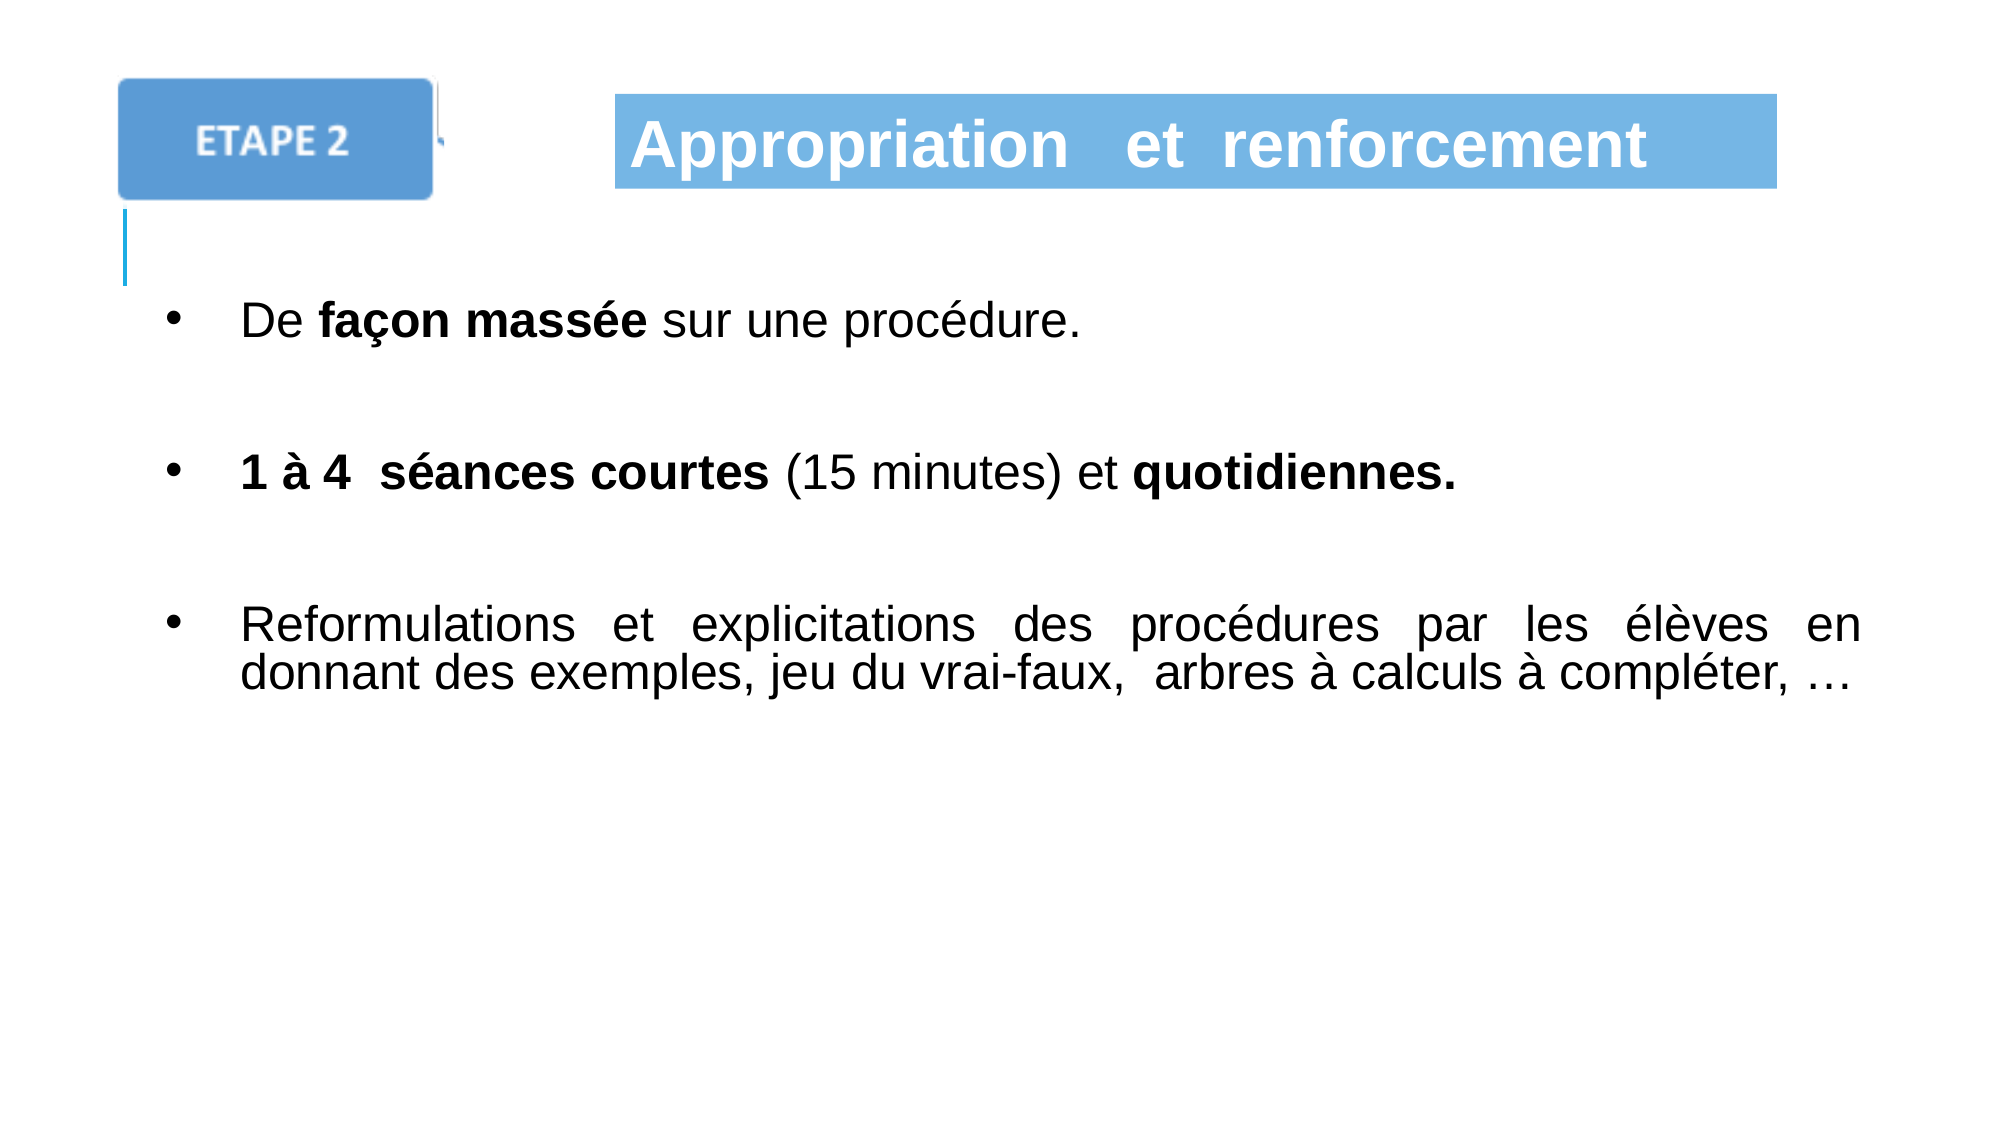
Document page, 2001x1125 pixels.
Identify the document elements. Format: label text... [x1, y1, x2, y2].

text_box Appropriation et renforcement [615, 93, 1777, 189]
picture [117, 75, 445, 209]
text_box De façon massée sur une procédure. 1 à 4 séances courtes (15 minutes) et quotidiennes. Reformulations et explicitations des procédures par les élèves en donnant des exemples, jeu du vrai-faux, arbres à calculs à compléter, … [150, 292, 1878, 1059]
